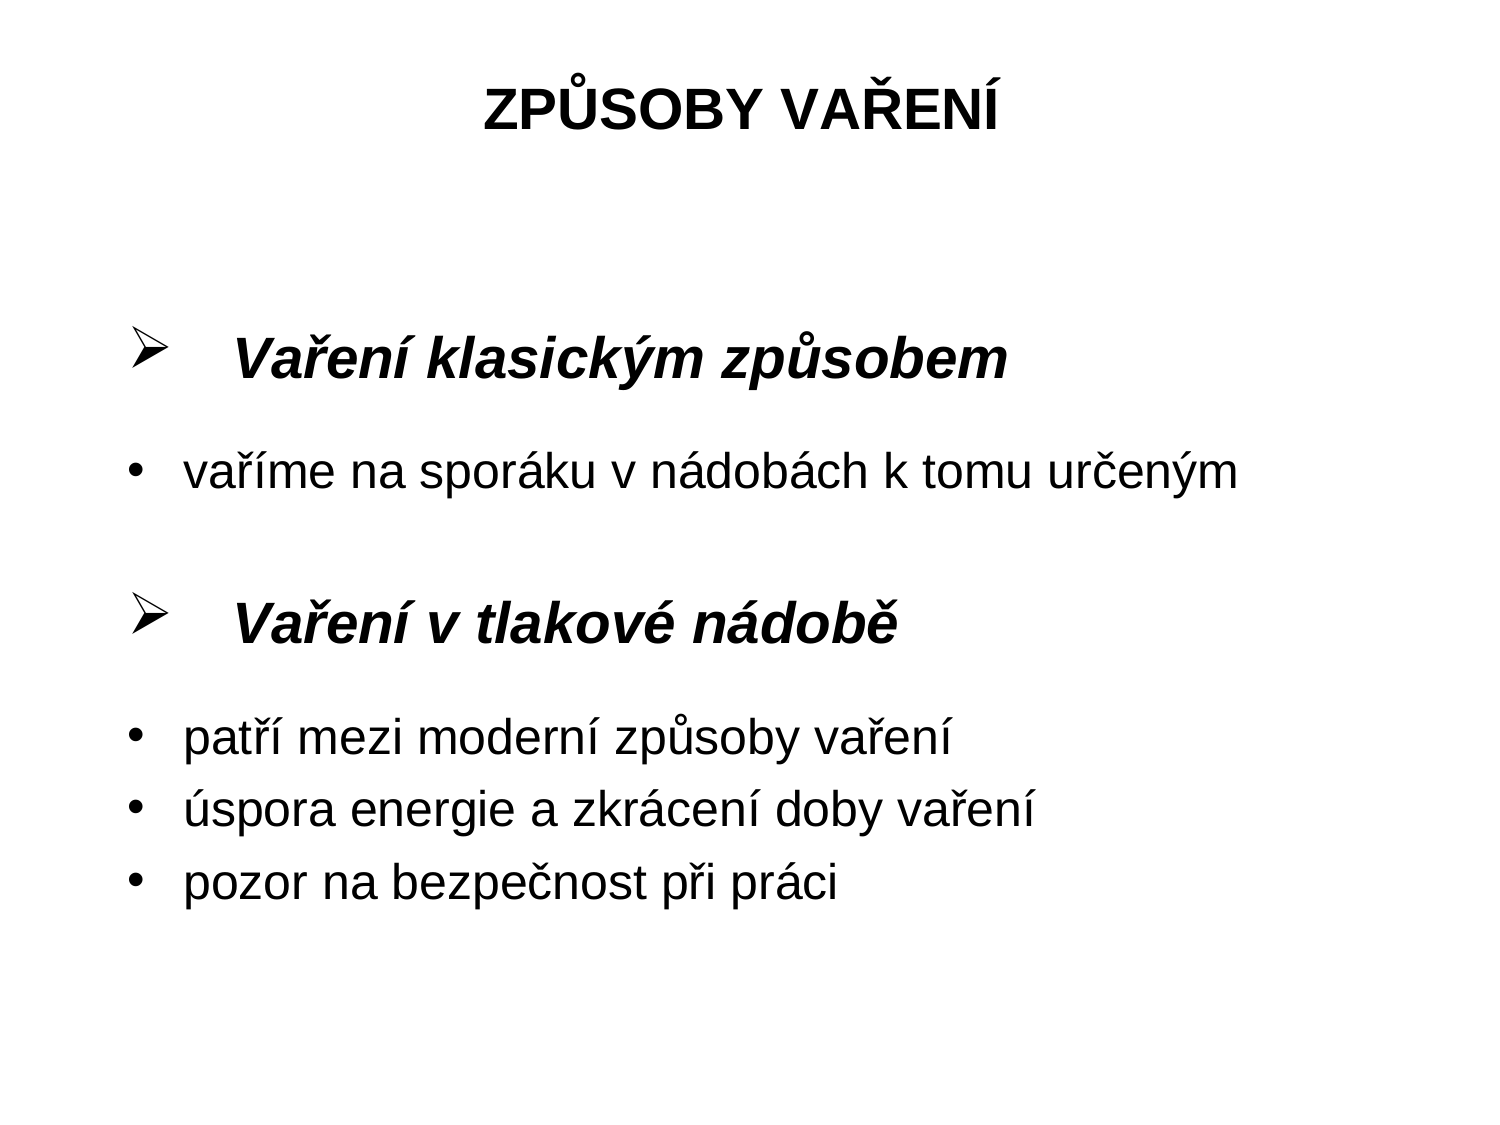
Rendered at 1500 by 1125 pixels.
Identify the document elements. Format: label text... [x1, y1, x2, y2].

list Vaření klasickým způsobem vaříme na sporáku v nádobách k tomu určeným Vaření v tlakové nádobě patří mezi moderní způsoby vaření úspora energie a zkrácení doby vaření pozor na bezpečnost při práci [112, 312, 1313, 1088]
title ZPŮSOBY VAŘENÍ [75, 37, 1426, 176]
